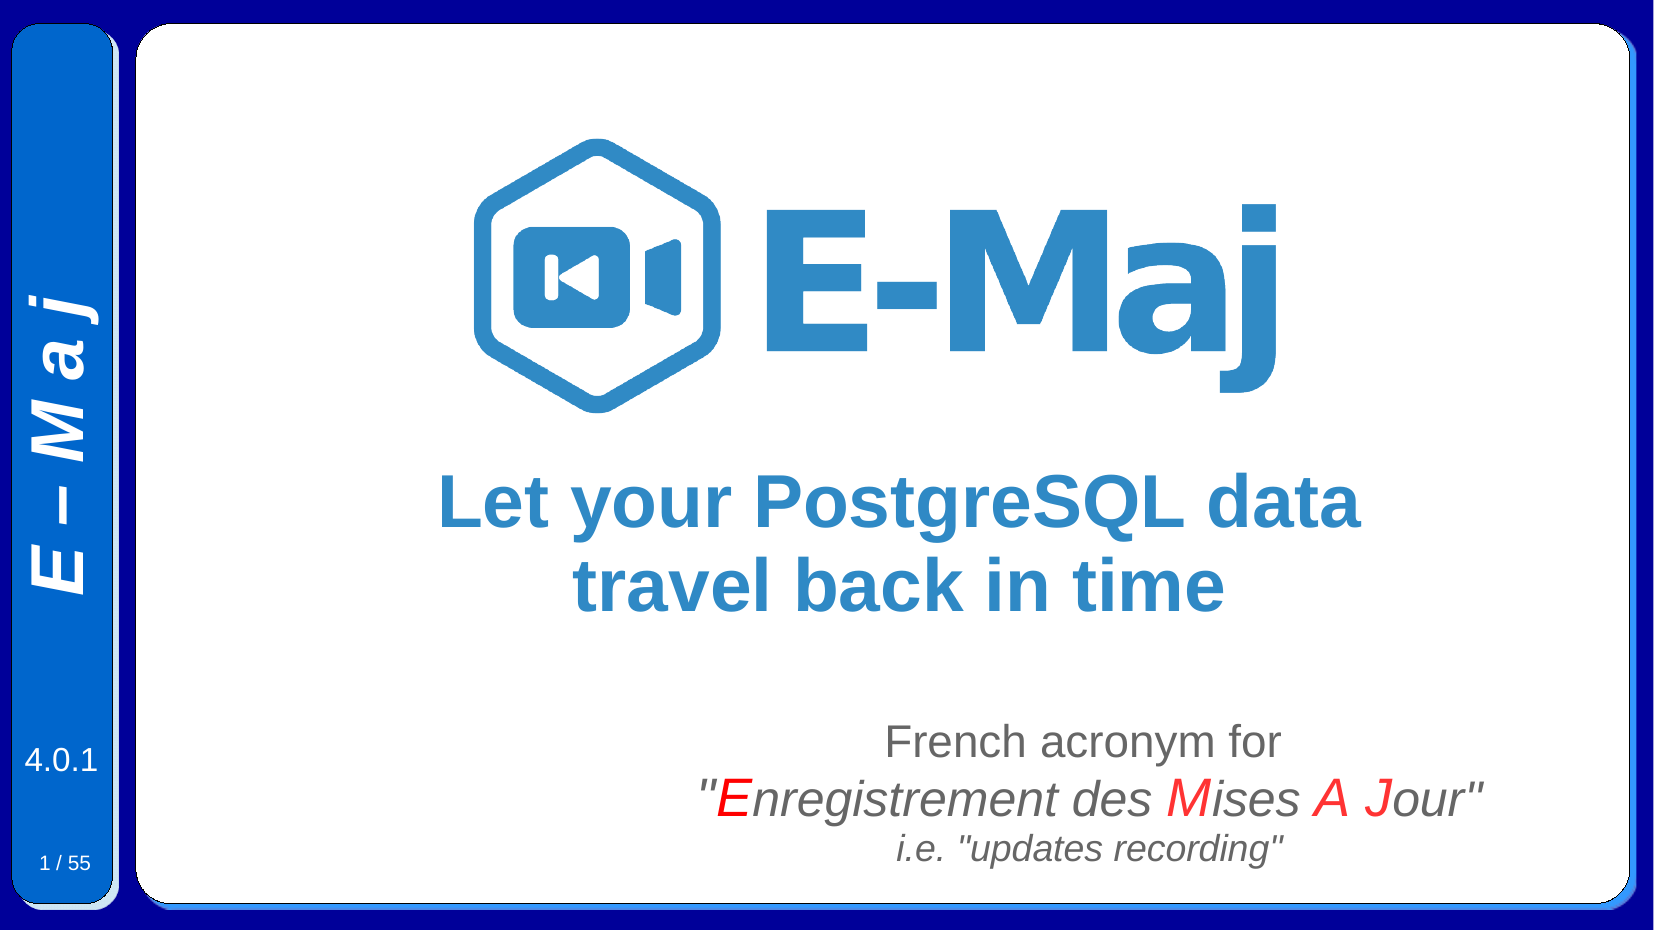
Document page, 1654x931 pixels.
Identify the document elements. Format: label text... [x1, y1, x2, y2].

text_box French acronym for "Enregistrement des Mises A Jour" i.e. "updates recording" [602, 708, 1577, 878]
picture [472, 137, 1276, 366]
text_box Let your PostgreSQL data travel back in time [194, 366, 1570, 832]
